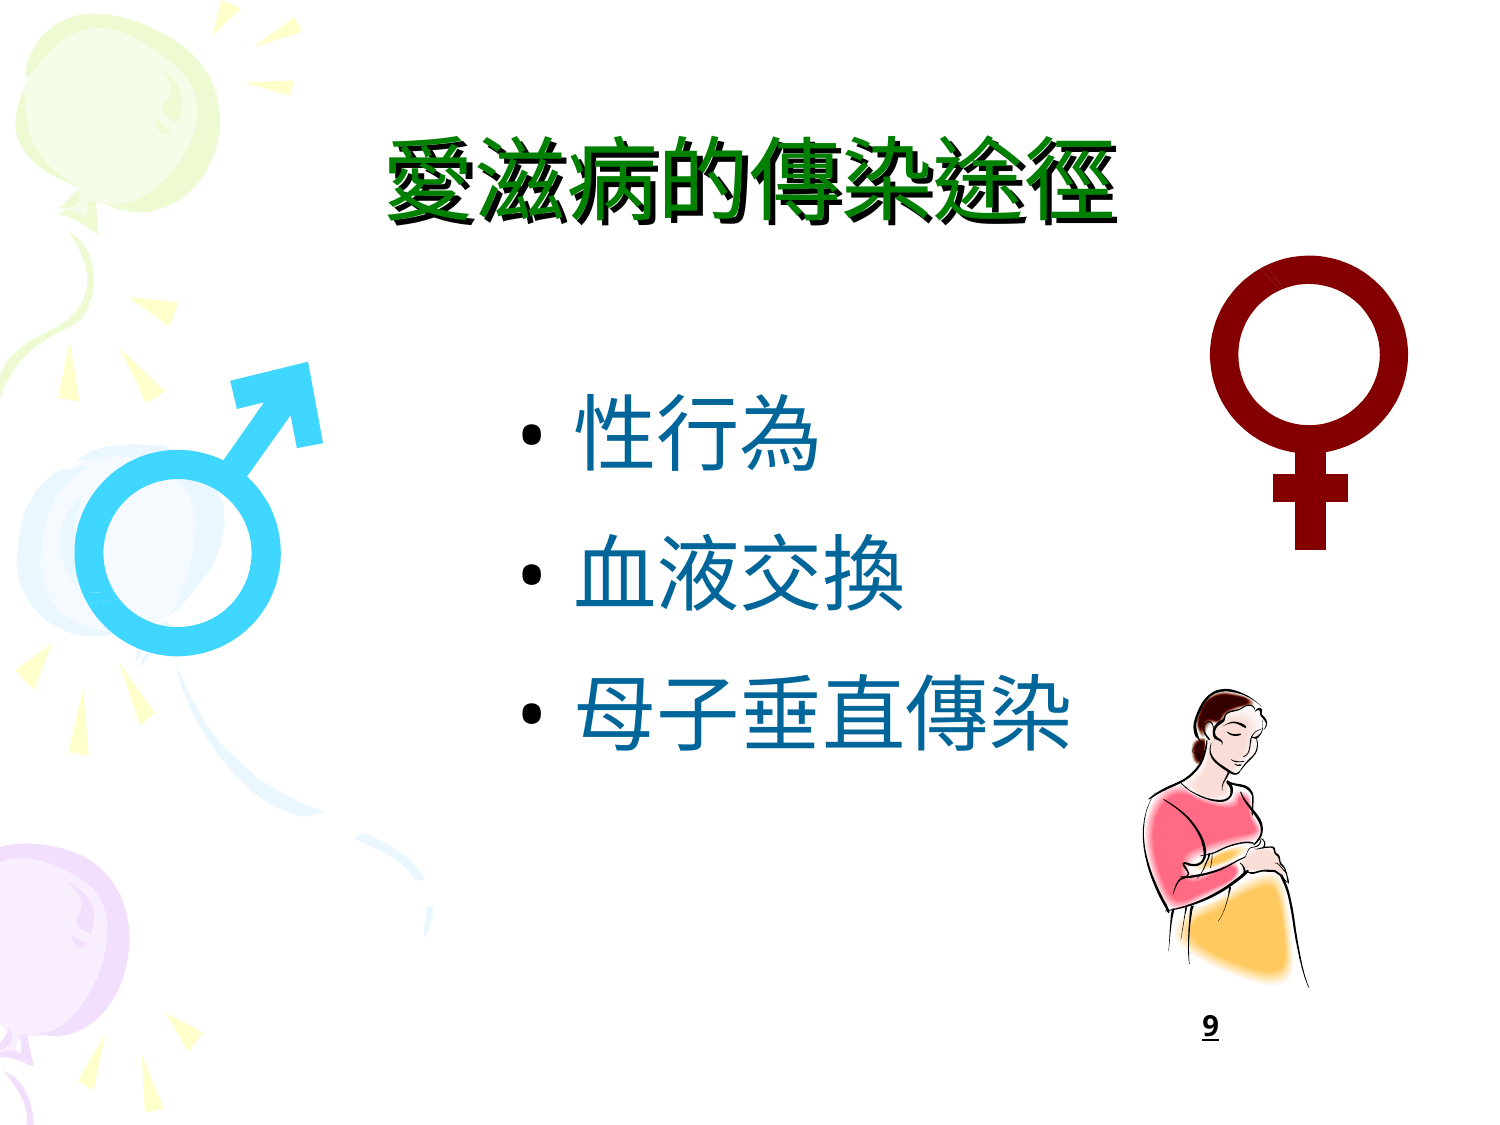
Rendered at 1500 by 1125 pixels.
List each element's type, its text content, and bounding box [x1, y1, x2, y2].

picture [73, 361, 323, 657]
title 愛滋病的傳染途徑 [112, 90, 1388, 278]
picture [1139, 688, 1310, 994]
text_box [1187, 999, 1500, 1075]
list 性行為 血液交換 母子垂直傳染 [501, 385, 1222, 1022]
picture [1209, 255, 1409, 550]
